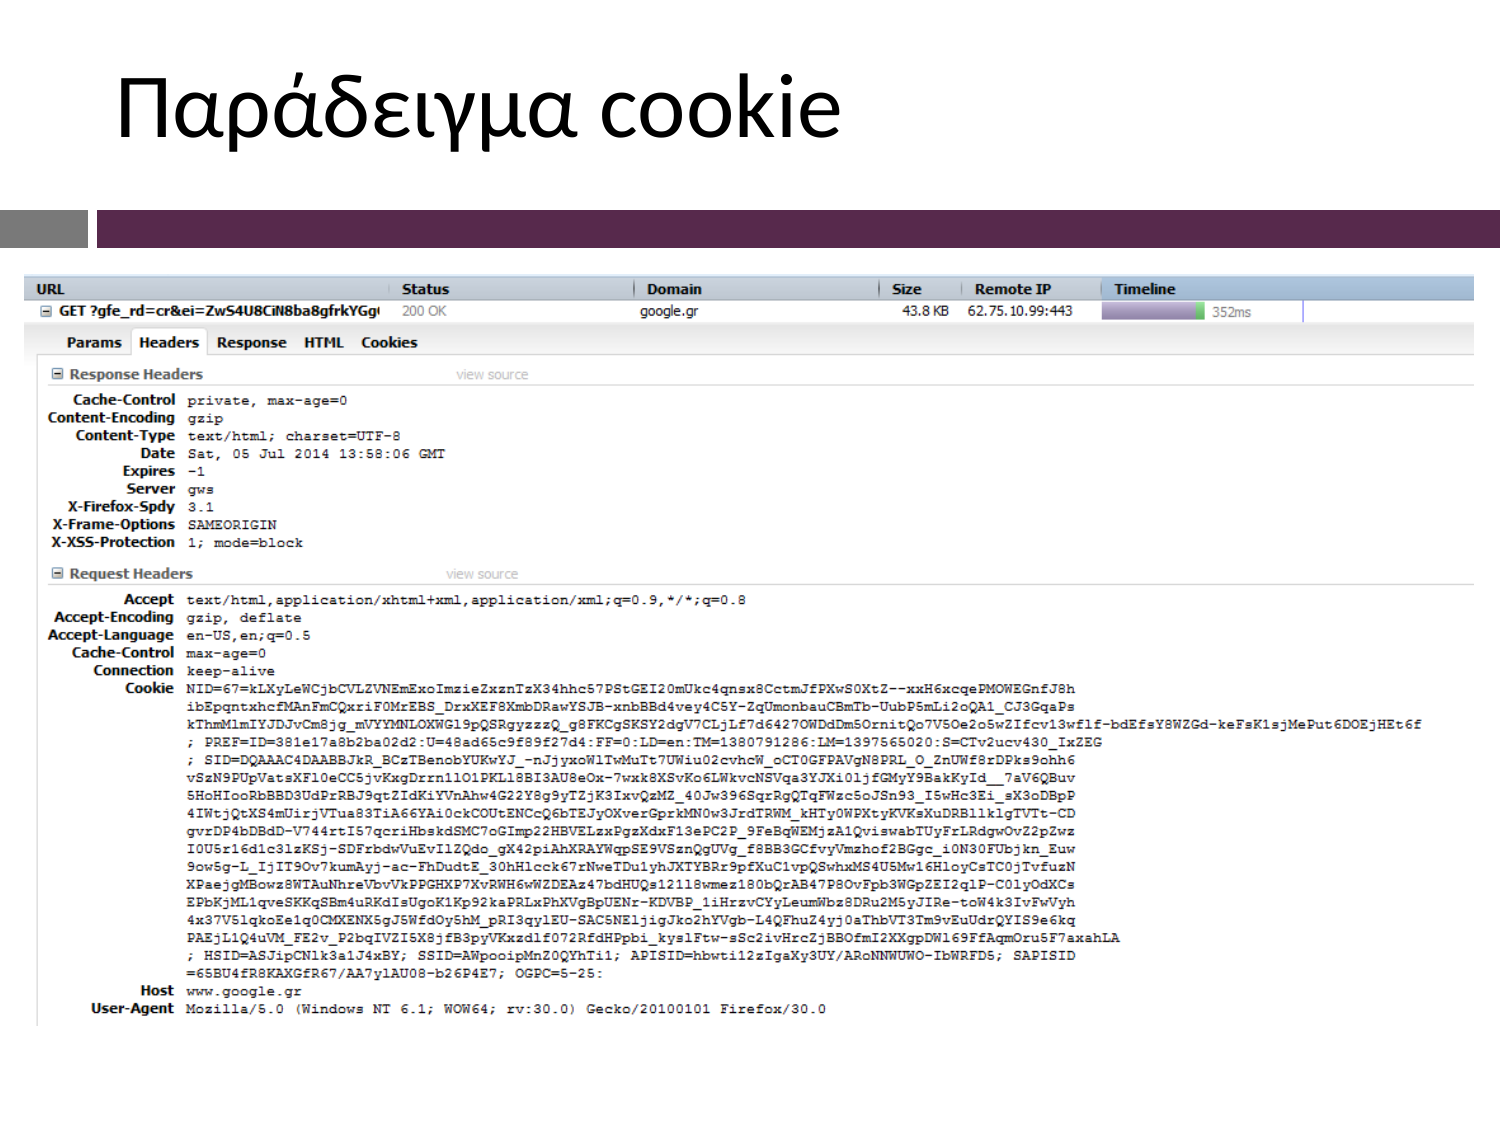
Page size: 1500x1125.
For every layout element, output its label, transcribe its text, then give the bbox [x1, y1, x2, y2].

title Παράδειγμα cookie [100, 19, 1438, 182]
picture [24, 275, 1474, 1026]
